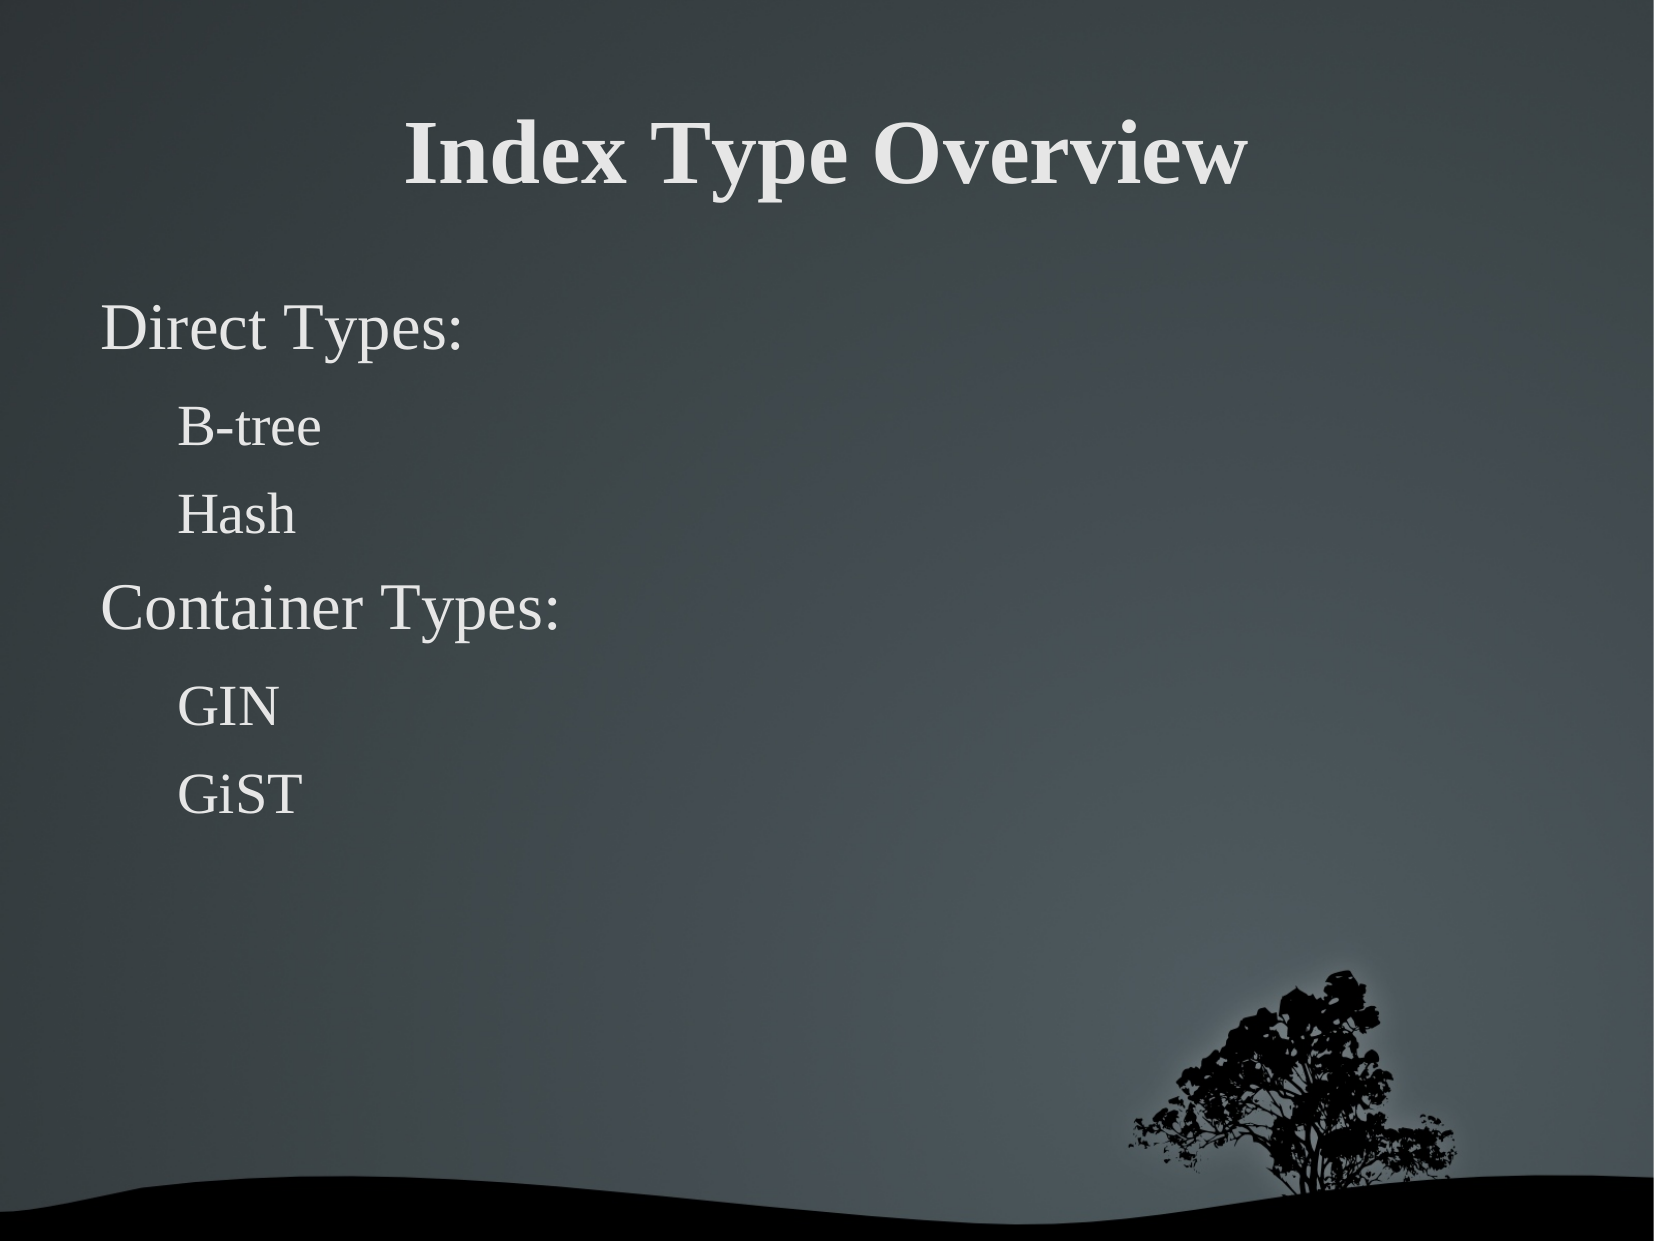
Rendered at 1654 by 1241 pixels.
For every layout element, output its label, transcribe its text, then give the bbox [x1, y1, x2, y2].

picture [0, 0, 1654, 1241]
title Index Type Overview [82, 56, 1571, 250]
list Direct Types: B-tree Hash Container Types: GIN GiST [82, 290, 1571, 1094]
